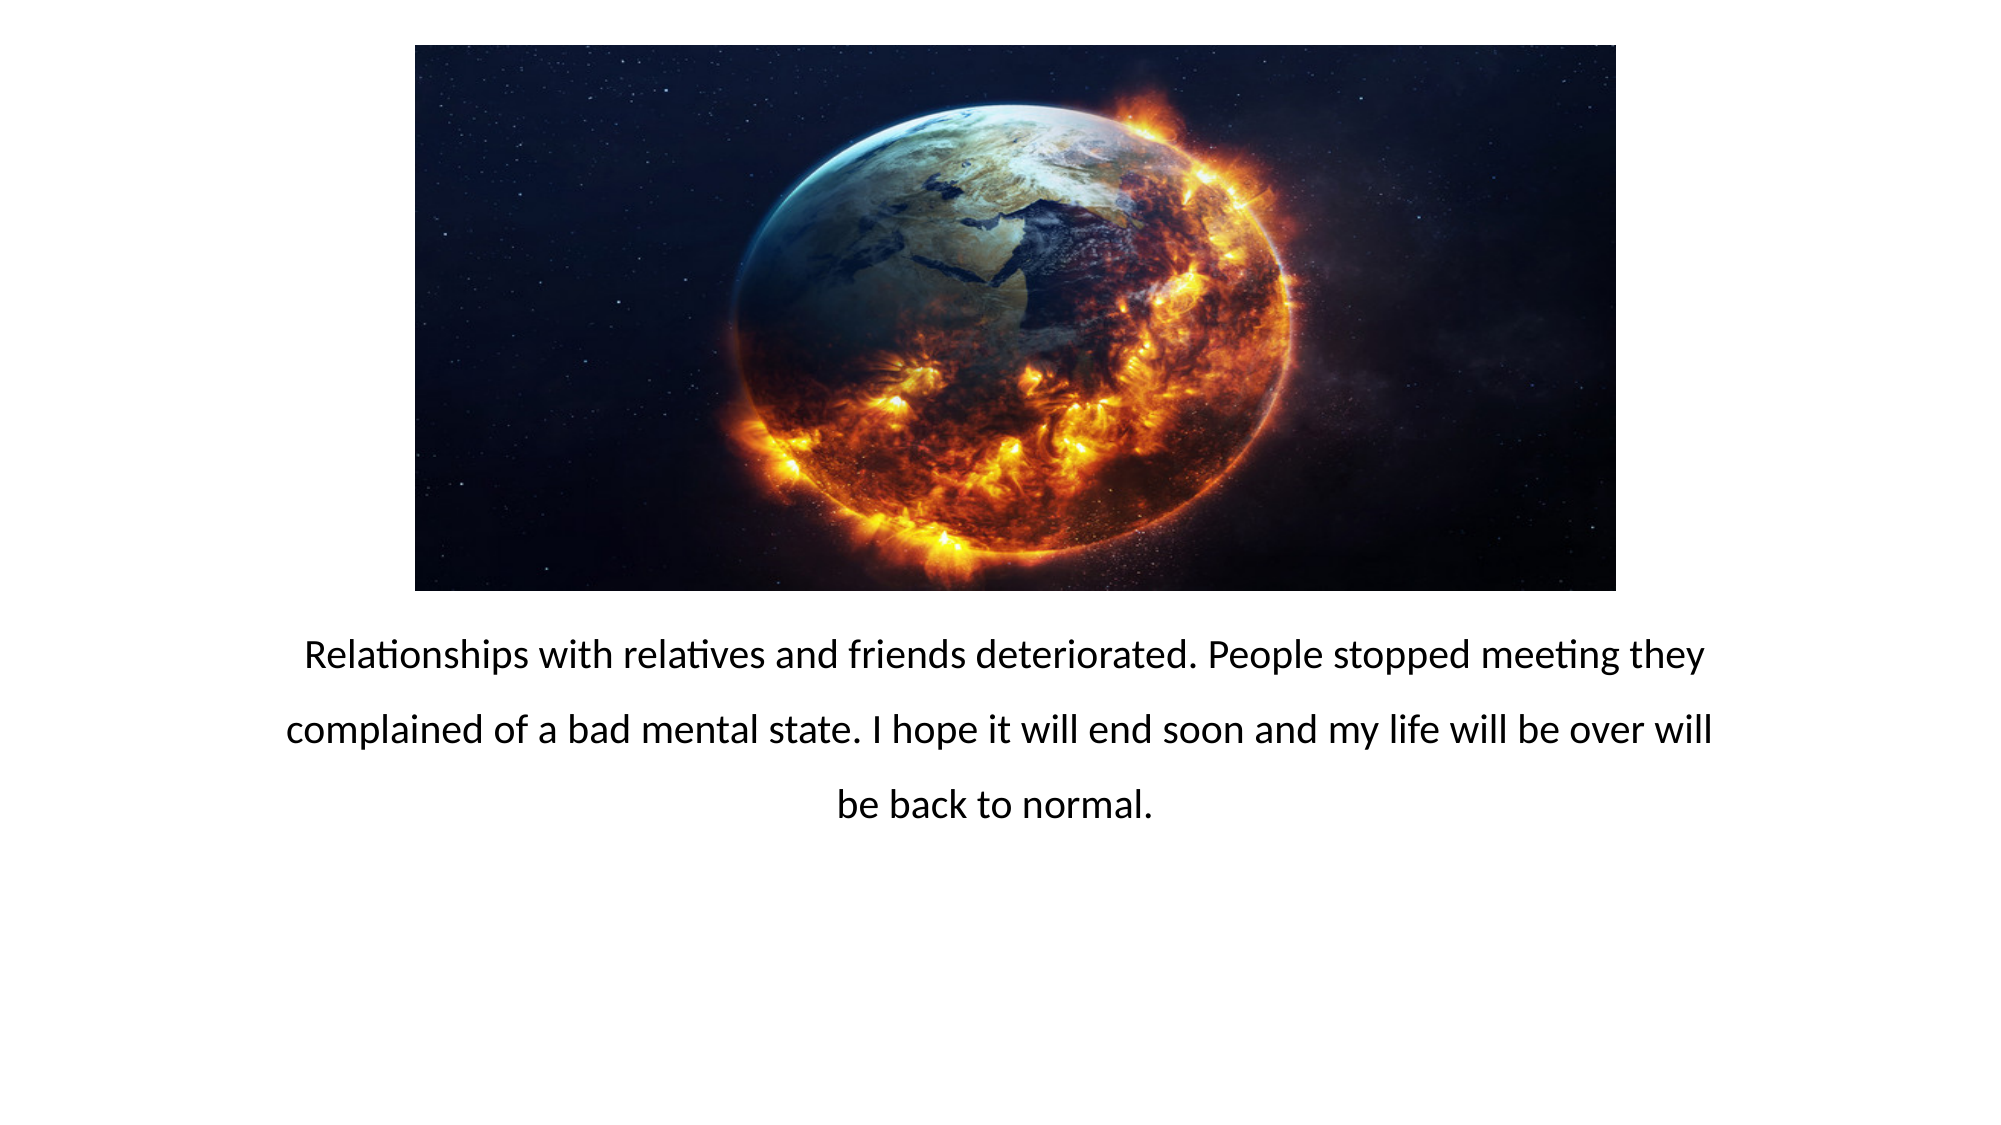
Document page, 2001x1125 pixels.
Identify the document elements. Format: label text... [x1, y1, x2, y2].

picture [415, 45, 1616, 591]
subtitle Relationships with relatives and friends deteriorated. People stopped meeting they complained of a bad mental state. I hope it will end soon and my life will be over will be back to normal. [249, 590, 1750, 863]
